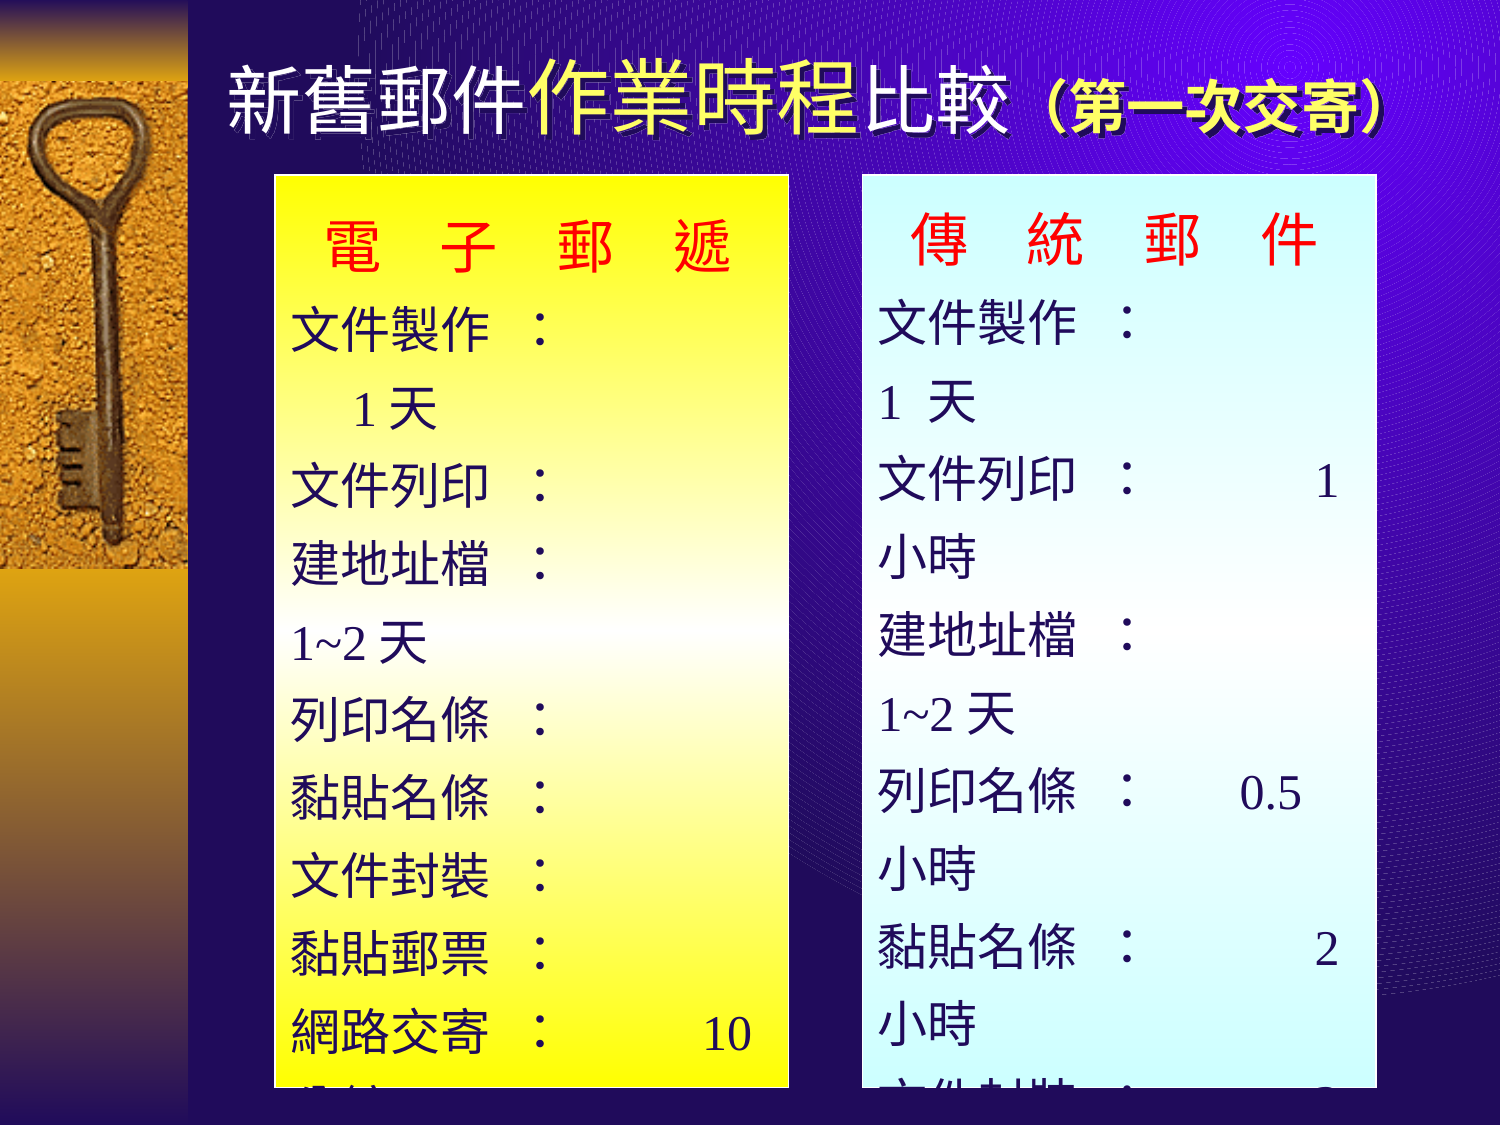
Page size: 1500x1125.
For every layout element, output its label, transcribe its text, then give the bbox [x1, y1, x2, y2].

text_box 新舊郵件作業時程比較（第一次交寄） [195, 38, 1450, 153]
text_box 電 子 郵 遞 文件製作 ： 1天 文件列印 ： 建地址檔 ： 1~2天 列印名條 ： 黏貼名條 ： 文件封裝 ： 黏貼郵票 ： 網路交寄 ： 10分鐘 郵件送達 ： 1天 合 計 ： 約3~4天 [275, 175, 789, 1088]
text_box 傳 統 郵 件 文件製作 ： 1 天 文件列印 ： 1小時 建地址檔 ： 1~2天 列印名條 ： 0.5小時 黏貼名條 ： 2小時 文件封裝 ： 3小時 黏貼郵票 ： 2小時 郵局交寄 ： 0.5小時 郵件送達 ： 2~3天 合 計 ： 約6~7天 [863, 175, 1376, 1088]
